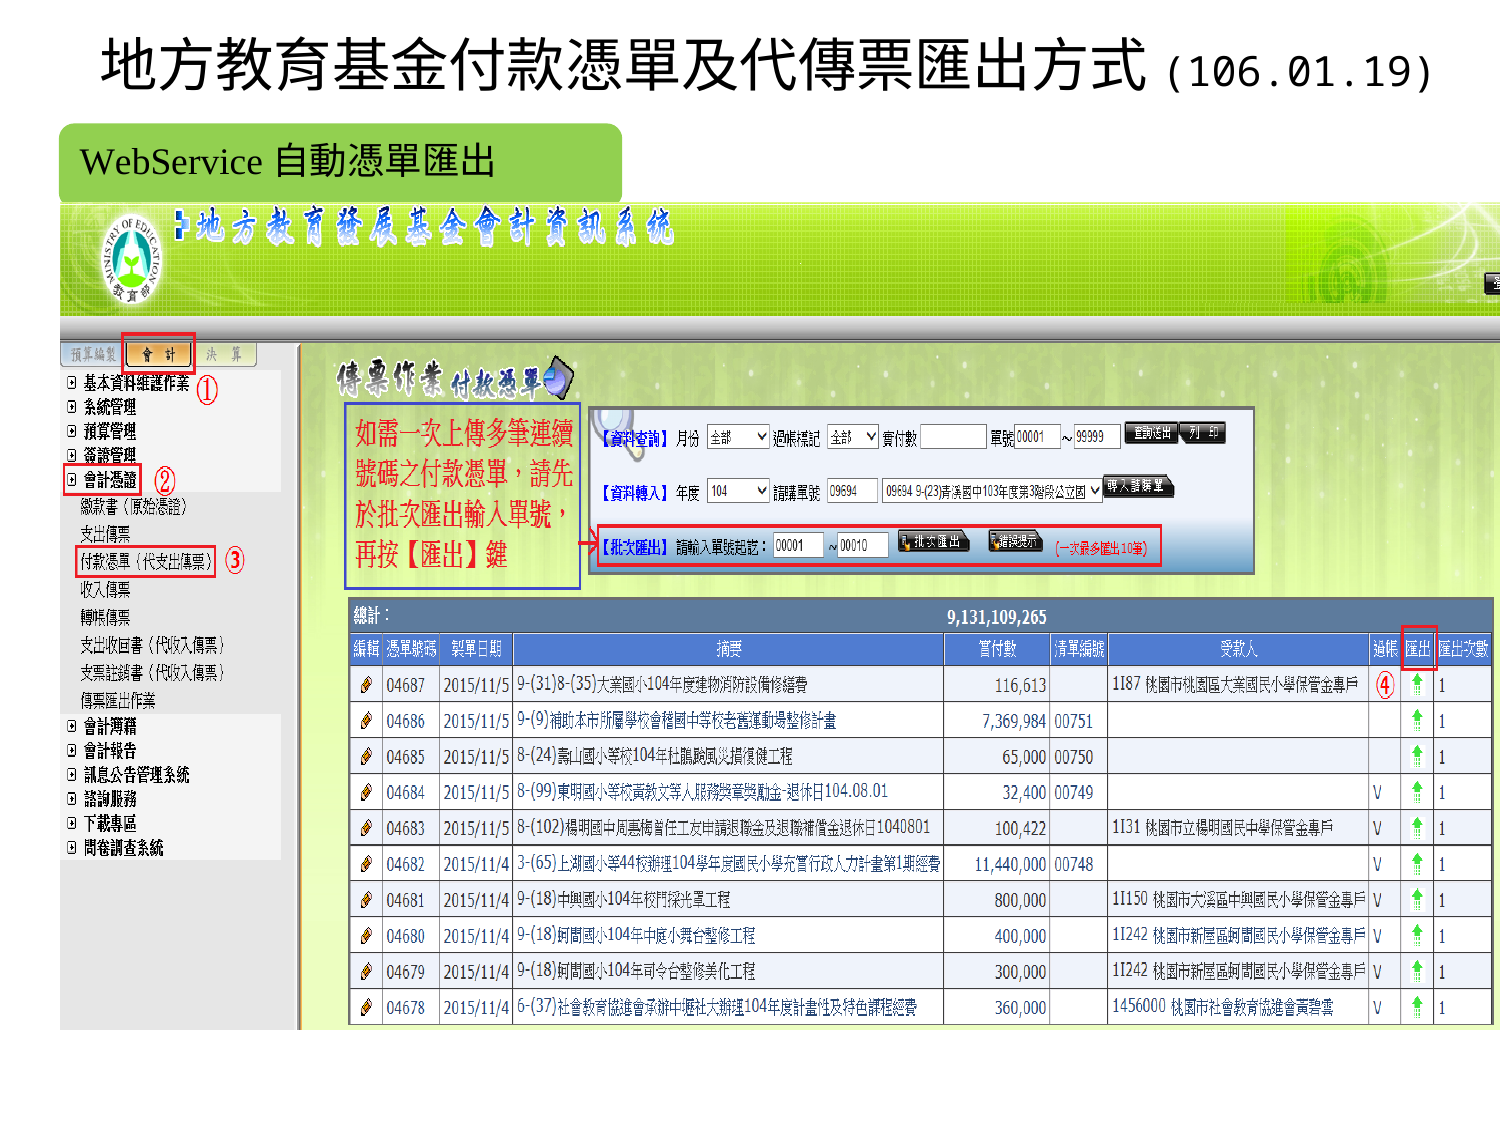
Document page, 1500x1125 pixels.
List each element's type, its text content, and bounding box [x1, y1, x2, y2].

text_box WebService自動憑單匯出 匯出 [60, 125, 621, 202]
title 地方教育基金付款憑單及代傳票匯出方式(106.01.19) [76, 5, 1459, 122]
picture [60, 202, 1500, 1030]
